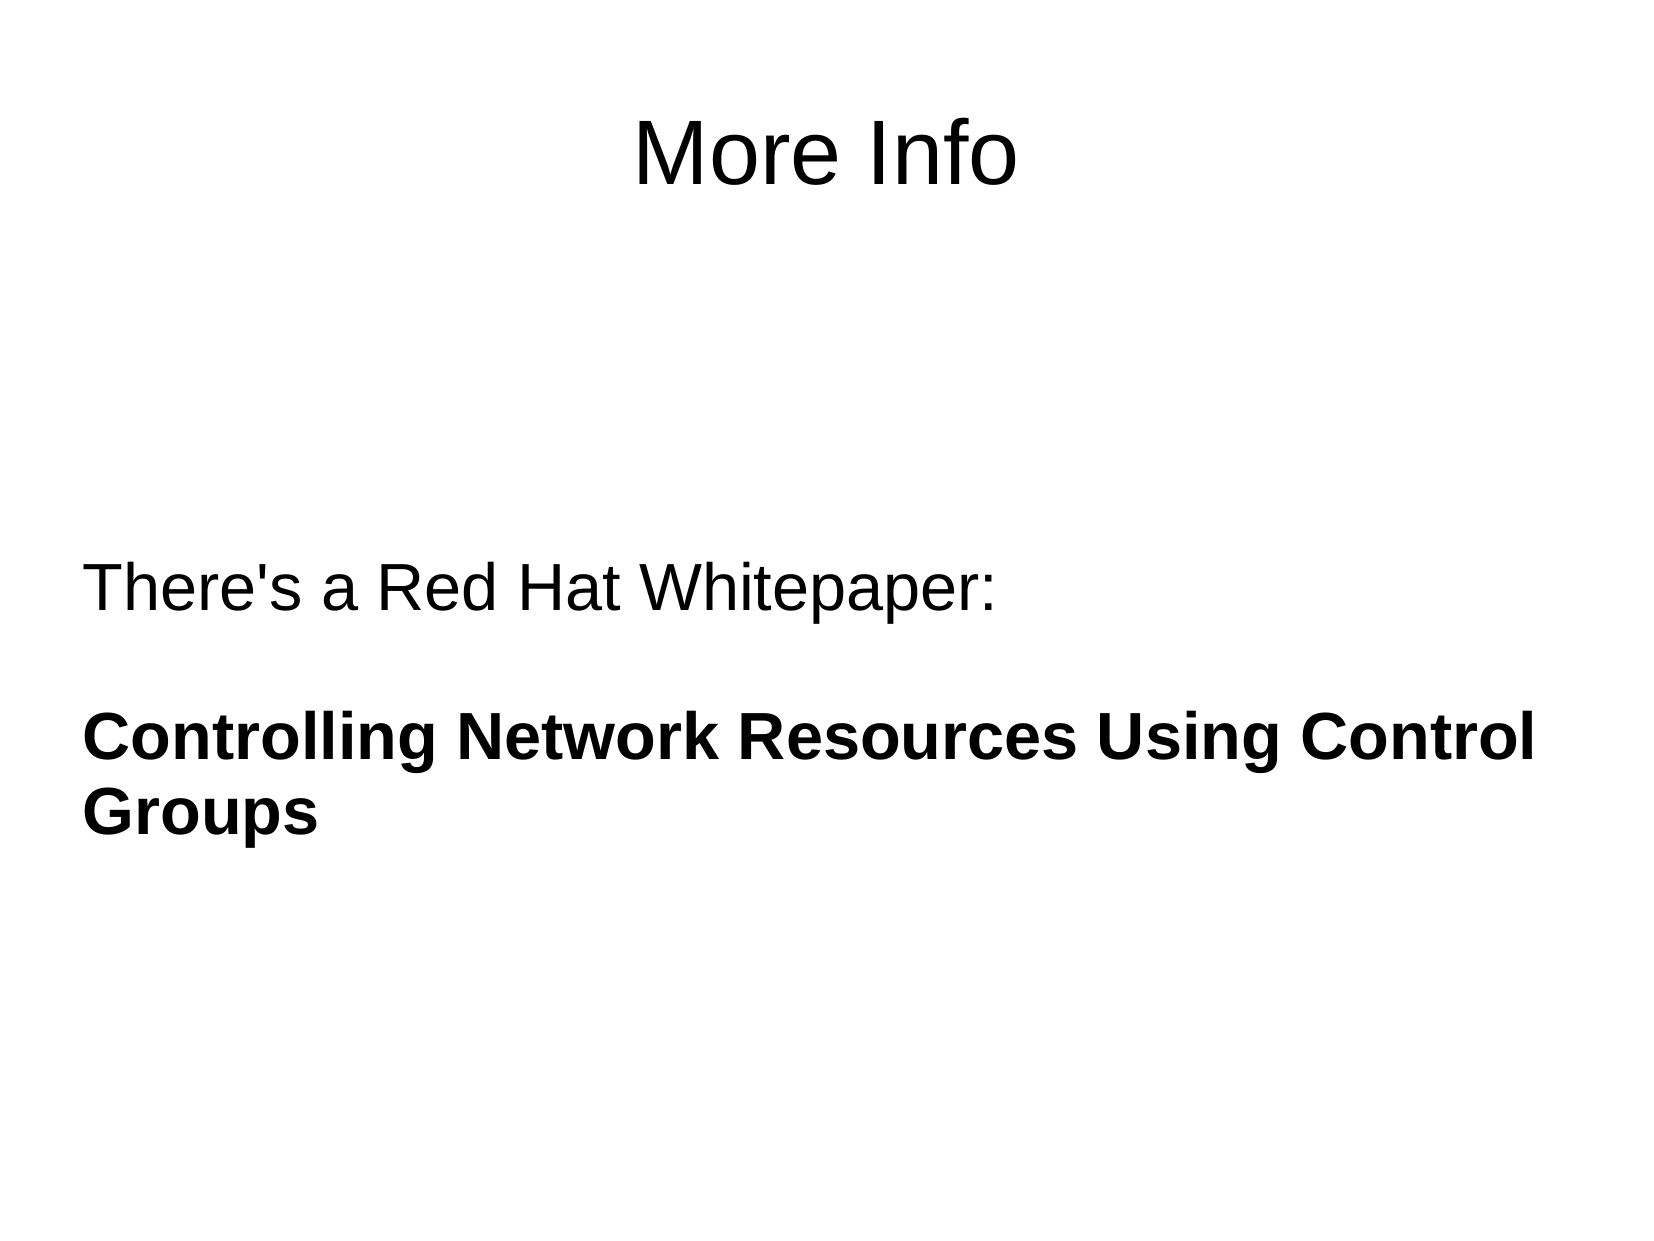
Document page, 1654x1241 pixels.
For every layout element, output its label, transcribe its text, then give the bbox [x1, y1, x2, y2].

title More Info [82, 49, 1571, 257]
subtitle There's a Red Hat Whitepaper: Controlling Network Resources Using Control Groups [82, 290, 1571, 1109]
